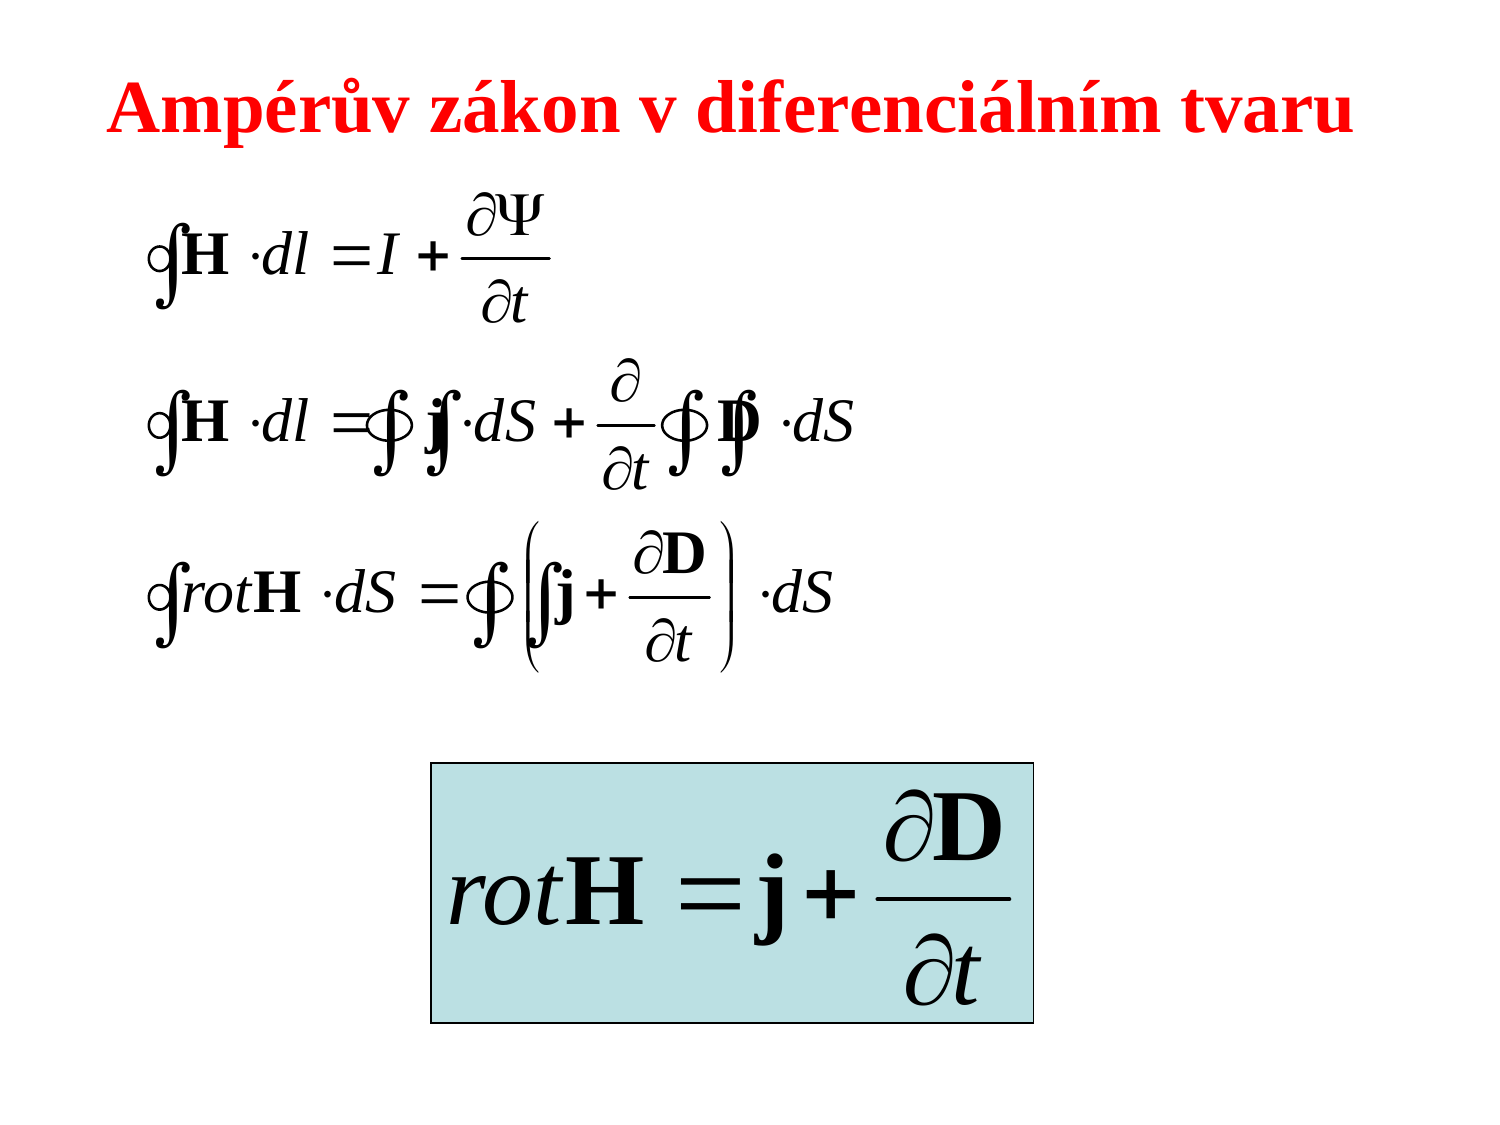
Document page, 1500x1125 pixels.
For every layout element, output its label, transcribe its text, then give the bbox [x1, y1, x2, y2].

chart [135, 172, 869, 689]
text_box Ampérův zákon v diferenciálním tvaru [49, 49, 1413, 156]
chart [430, 763, 1034, 1027]
